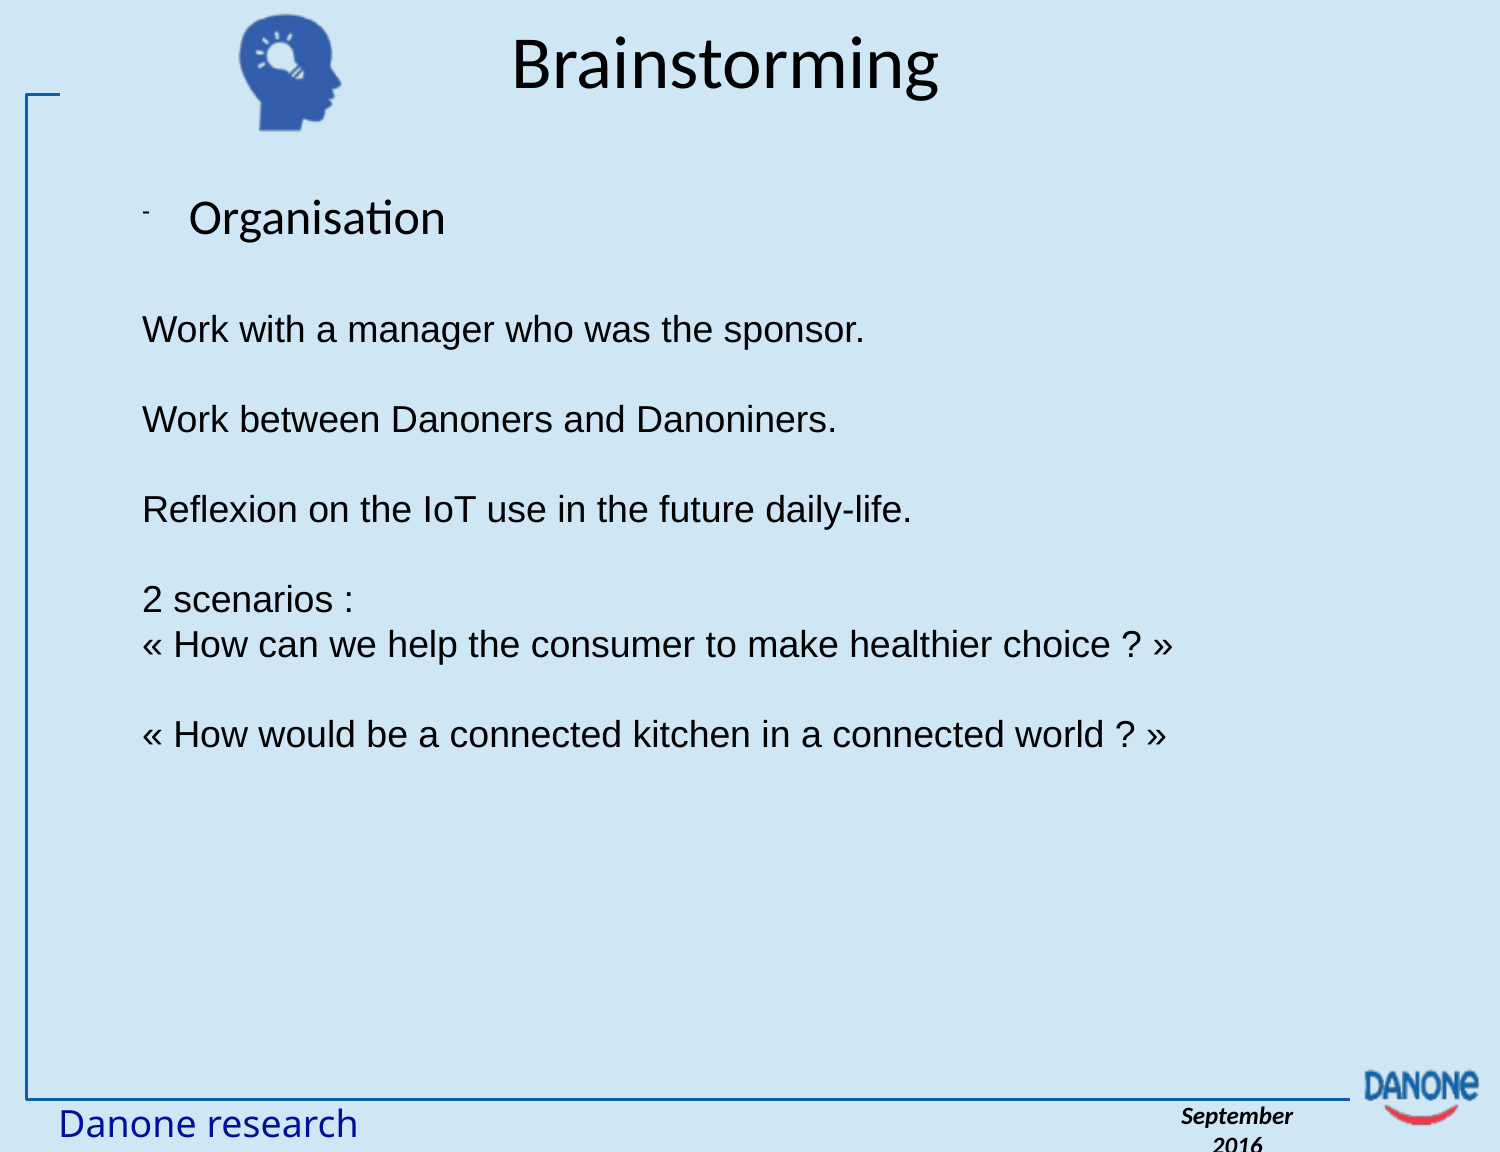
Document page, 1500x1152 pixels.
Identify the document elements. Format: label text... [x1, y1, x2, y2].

picture [229, 11, 353, 135]
text_box Brainstorming [496, 5, 956, 111]
text_box September 2016 [1147, 1092, 1327, 1152]
text_box Organisation Work with a manager who was the sponsor. Work between Danoners and Danoniners. Reflexion on the IoT use in the future daily-life. 2 scenarios : « How can we help the consumer to make healthier choice ? » « How would be a connected kitchen in a connected world ? » [127, 177, 1500, 372]
picture [1362, 1067, 1482, 1130]
text_box Danone research [43, 1092, 392, 1152]
